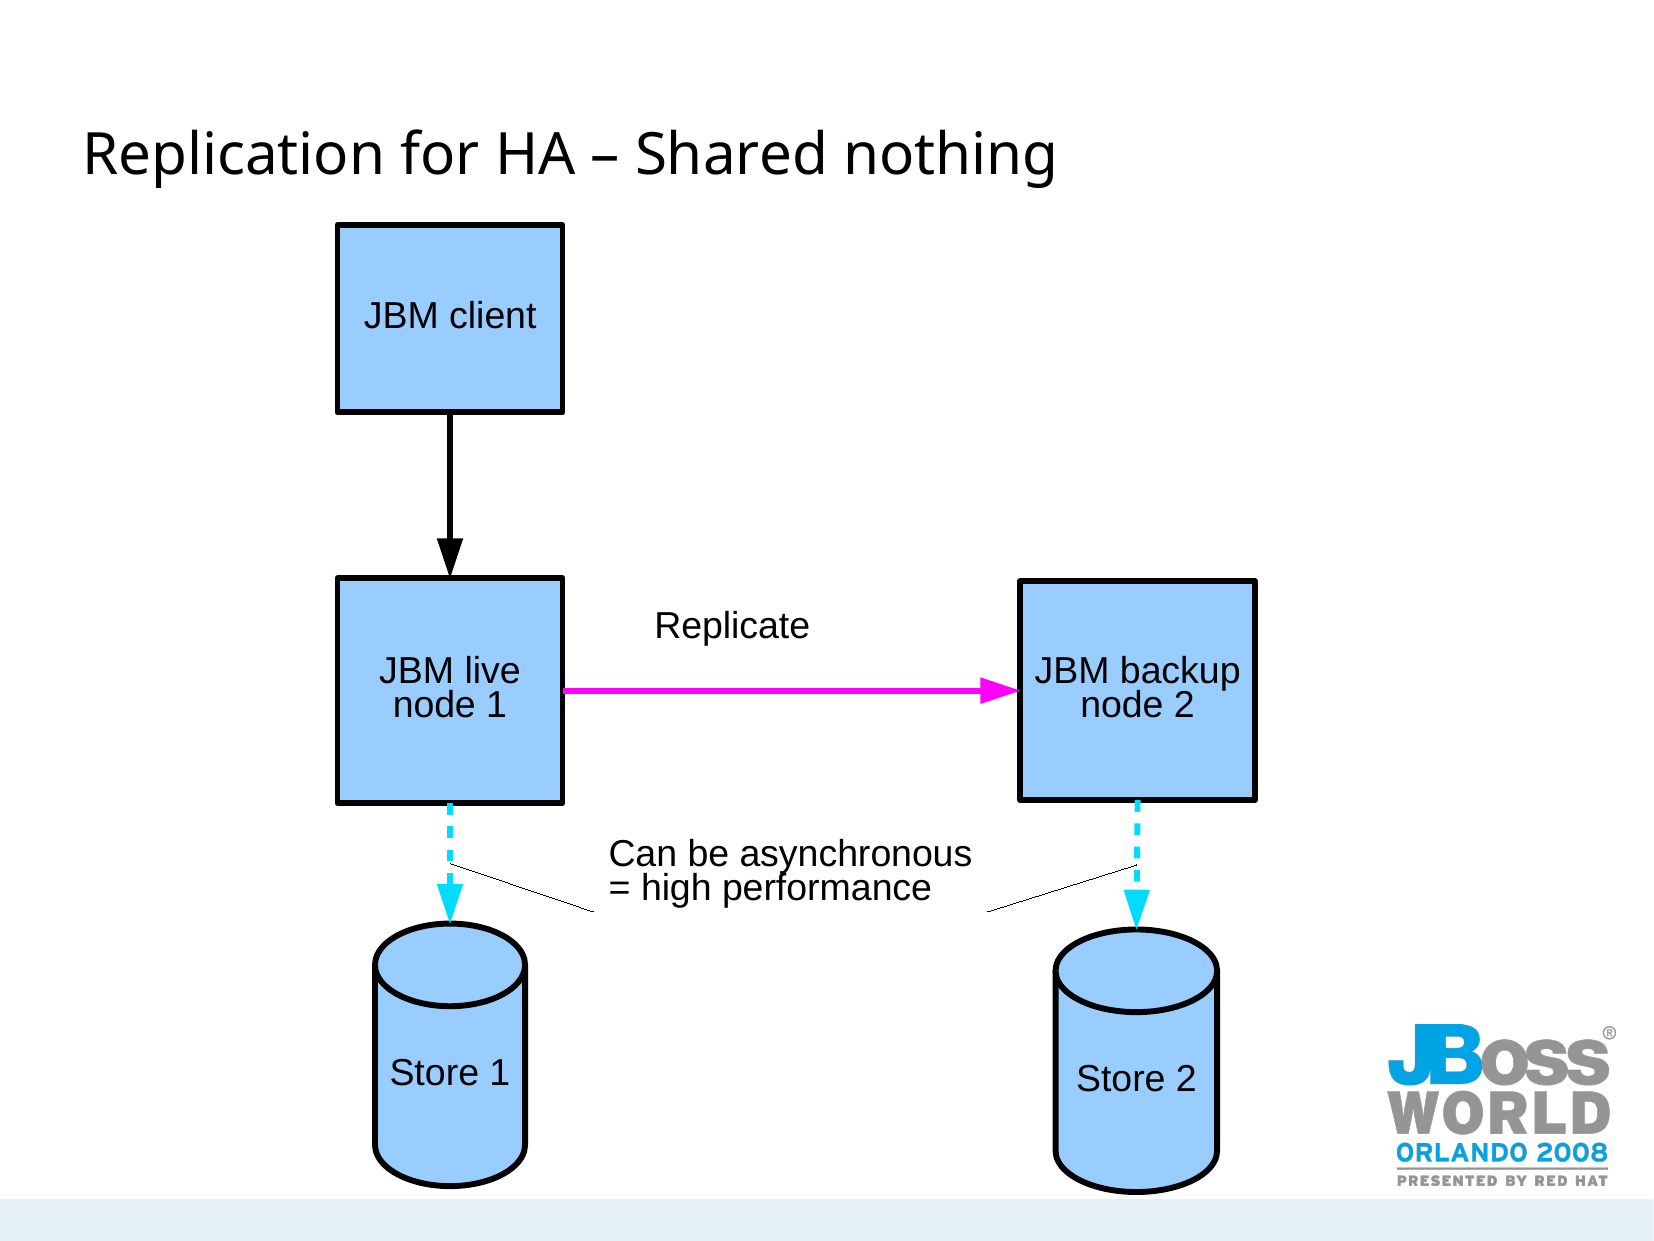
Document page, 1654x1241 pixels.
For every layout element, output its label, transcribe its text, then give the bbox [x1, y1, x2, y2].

text_box JBM backup node 2 [1020, 581, 1255, 801]
text_box Replicate [639, 604, 826, 676]
picture [0, 1199, 1654, 1241]
picture [1446, 1058, 1466, 1071]
text_box Can be asynchronous = high performance [593, 831, 988, 993]
picture [1387, 1024, 1616, 1186]
picture [1446, 1037, 1464, 1048]
text_box JBM client [337, 224, 563, 413]
text_box JBM live node 1 [337, 578, 563, 804]
title Replication for HA – Shared nothing [82, 56, 1571, 249]
text_box Store 1 [375, 923, 526, 1187]
text_box Store 2 [1055, 929, 1218, 1193]
